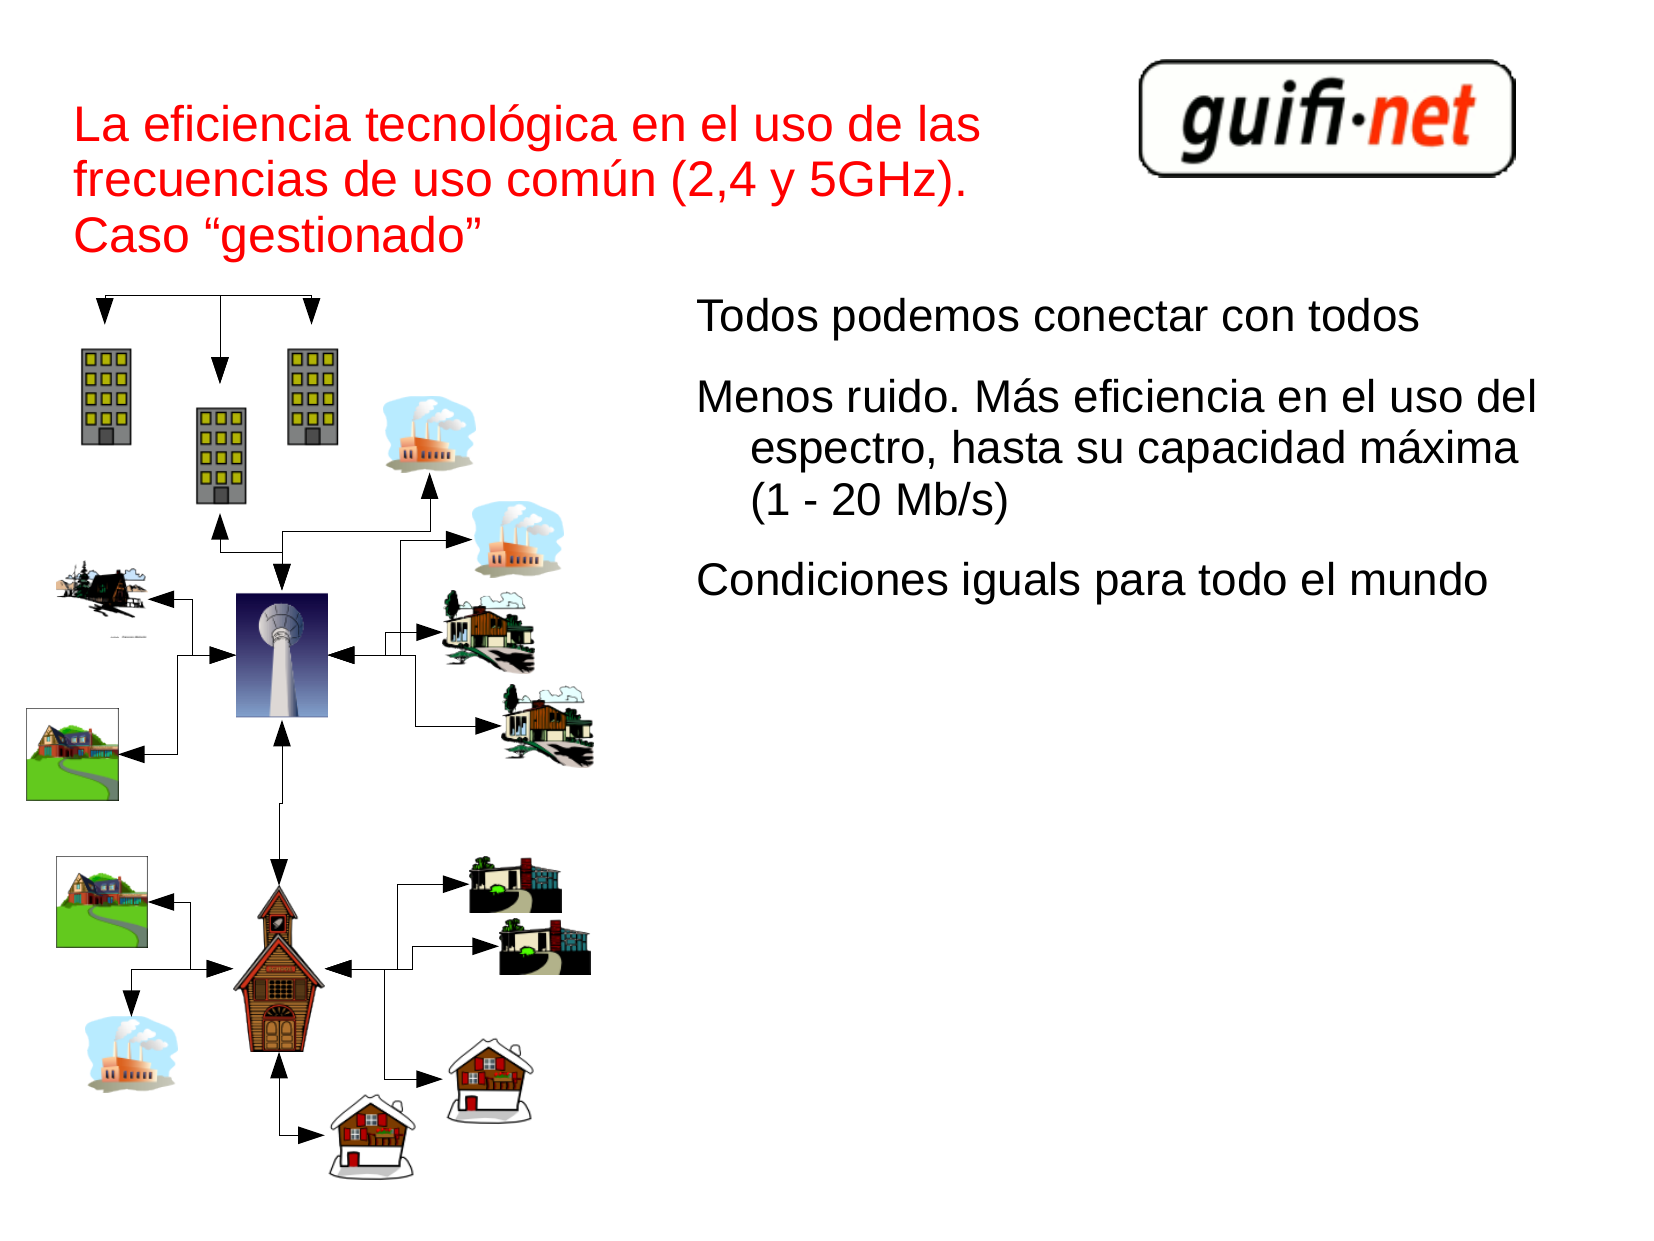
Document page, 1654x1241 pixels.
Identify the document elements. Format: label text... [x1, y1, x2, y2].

picture [236, 590, 328, 720]
list Todos podemos conectar con todos Menos ruido. Más eficiencia en el uso del espectro, hasta su capacidad máxima (1 - 20 Mb/s) Condiciones iguals para todo el mundo [679, 290, 1572, 1109]
picture [56, 560, 148, 638]
picture [499, 918, 591, 975]
picture [469, 856, 562, 913]
picture [233, 885, 325, 1052]
picture [472, 501, 564, 578]
picture [501, 684, 594, 768]
picture [174, 324, 358, 514]
picture [383, 396, 476, 473]
picture [59, 324, 151, 455]
picture [442, 1033, 535, 1125]
picture [1137, 59, 1516, 178]
picture [442, 590, 535, 674]
picture [26, 708, 119, 801]
picture [56, 856, 148, 948]
text_box La eficiencia tecnológica en el uso de las frecuencias de uso común (2,4 y 5GHz). Caso “gestionado” [59, 88, 1093, 271]
picture [324, 1089, 417, 1182]
picture [85, 1016, 178, 1093]
